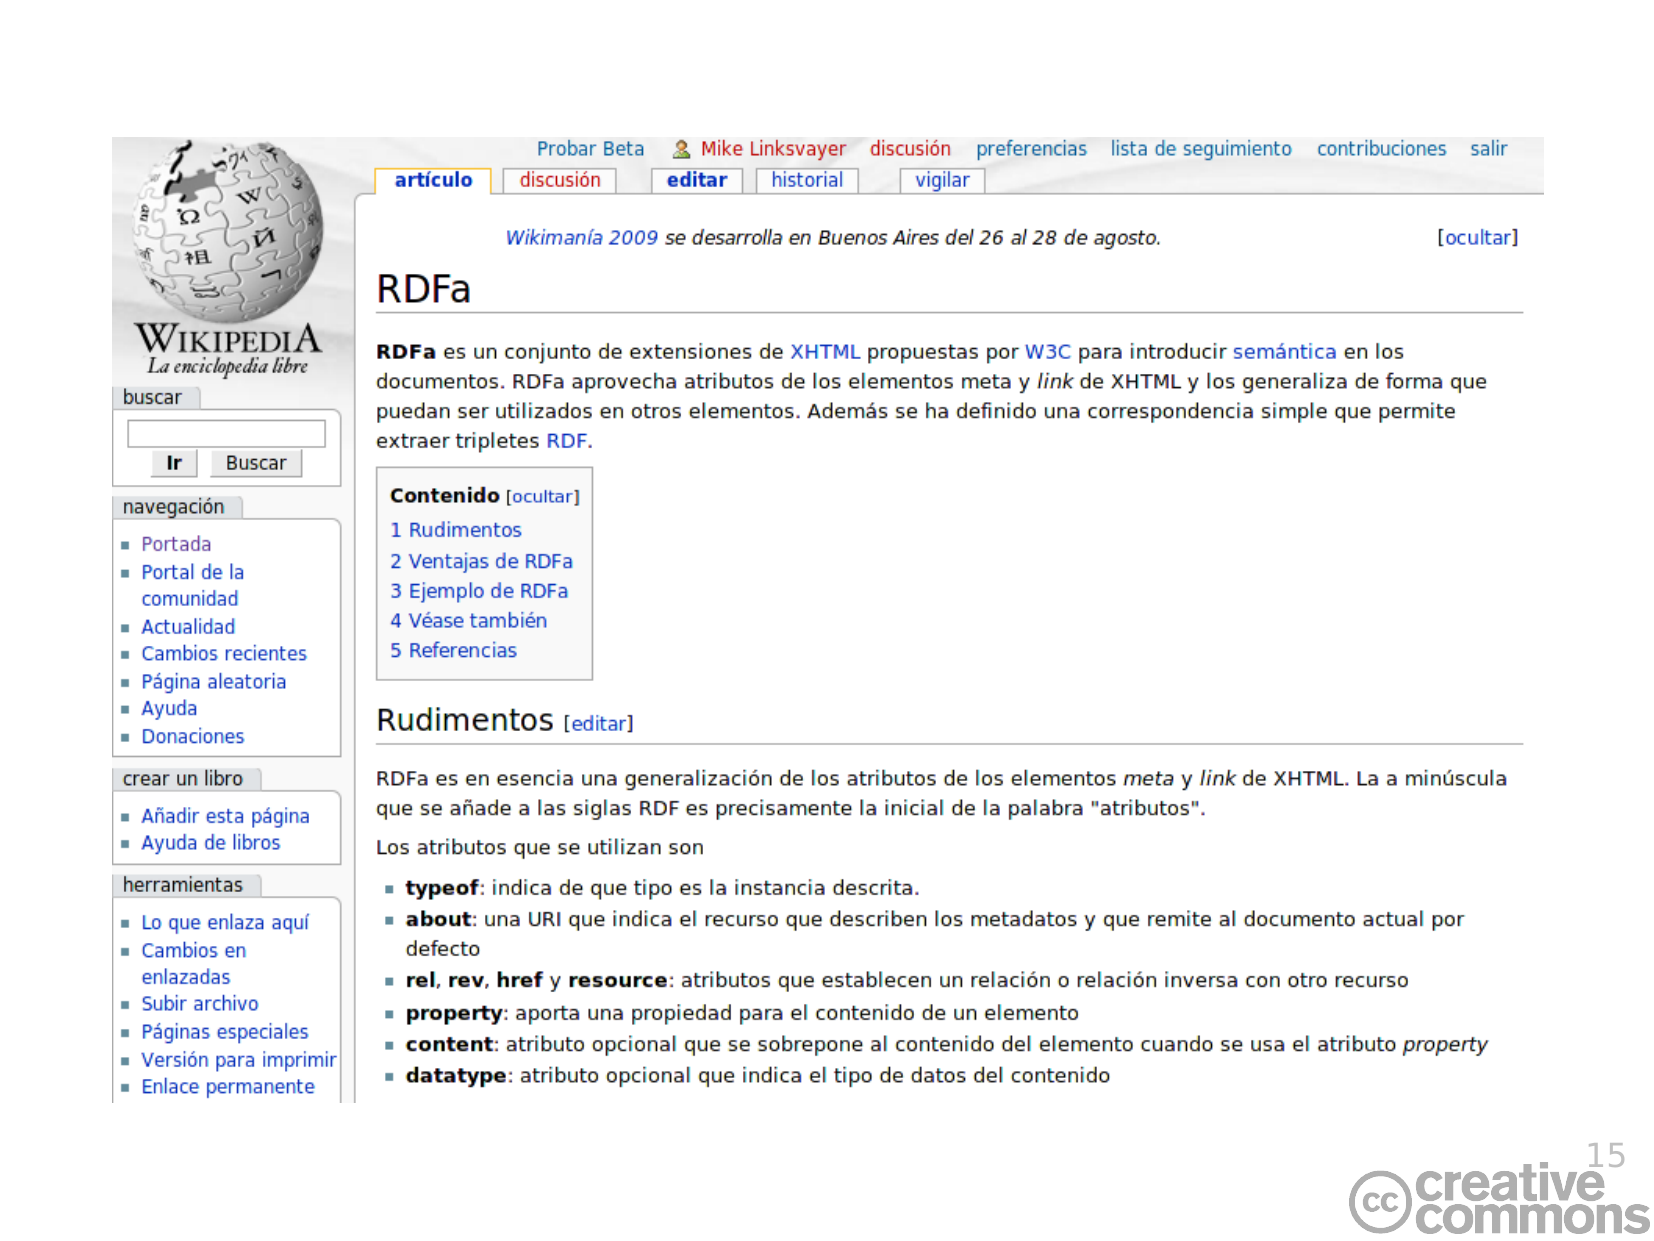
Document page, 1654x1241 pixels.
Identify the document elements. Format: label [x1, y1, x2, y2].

picture [112, 137, 1544, 1104]
picture [1349, 1162, 1650, 1234]
